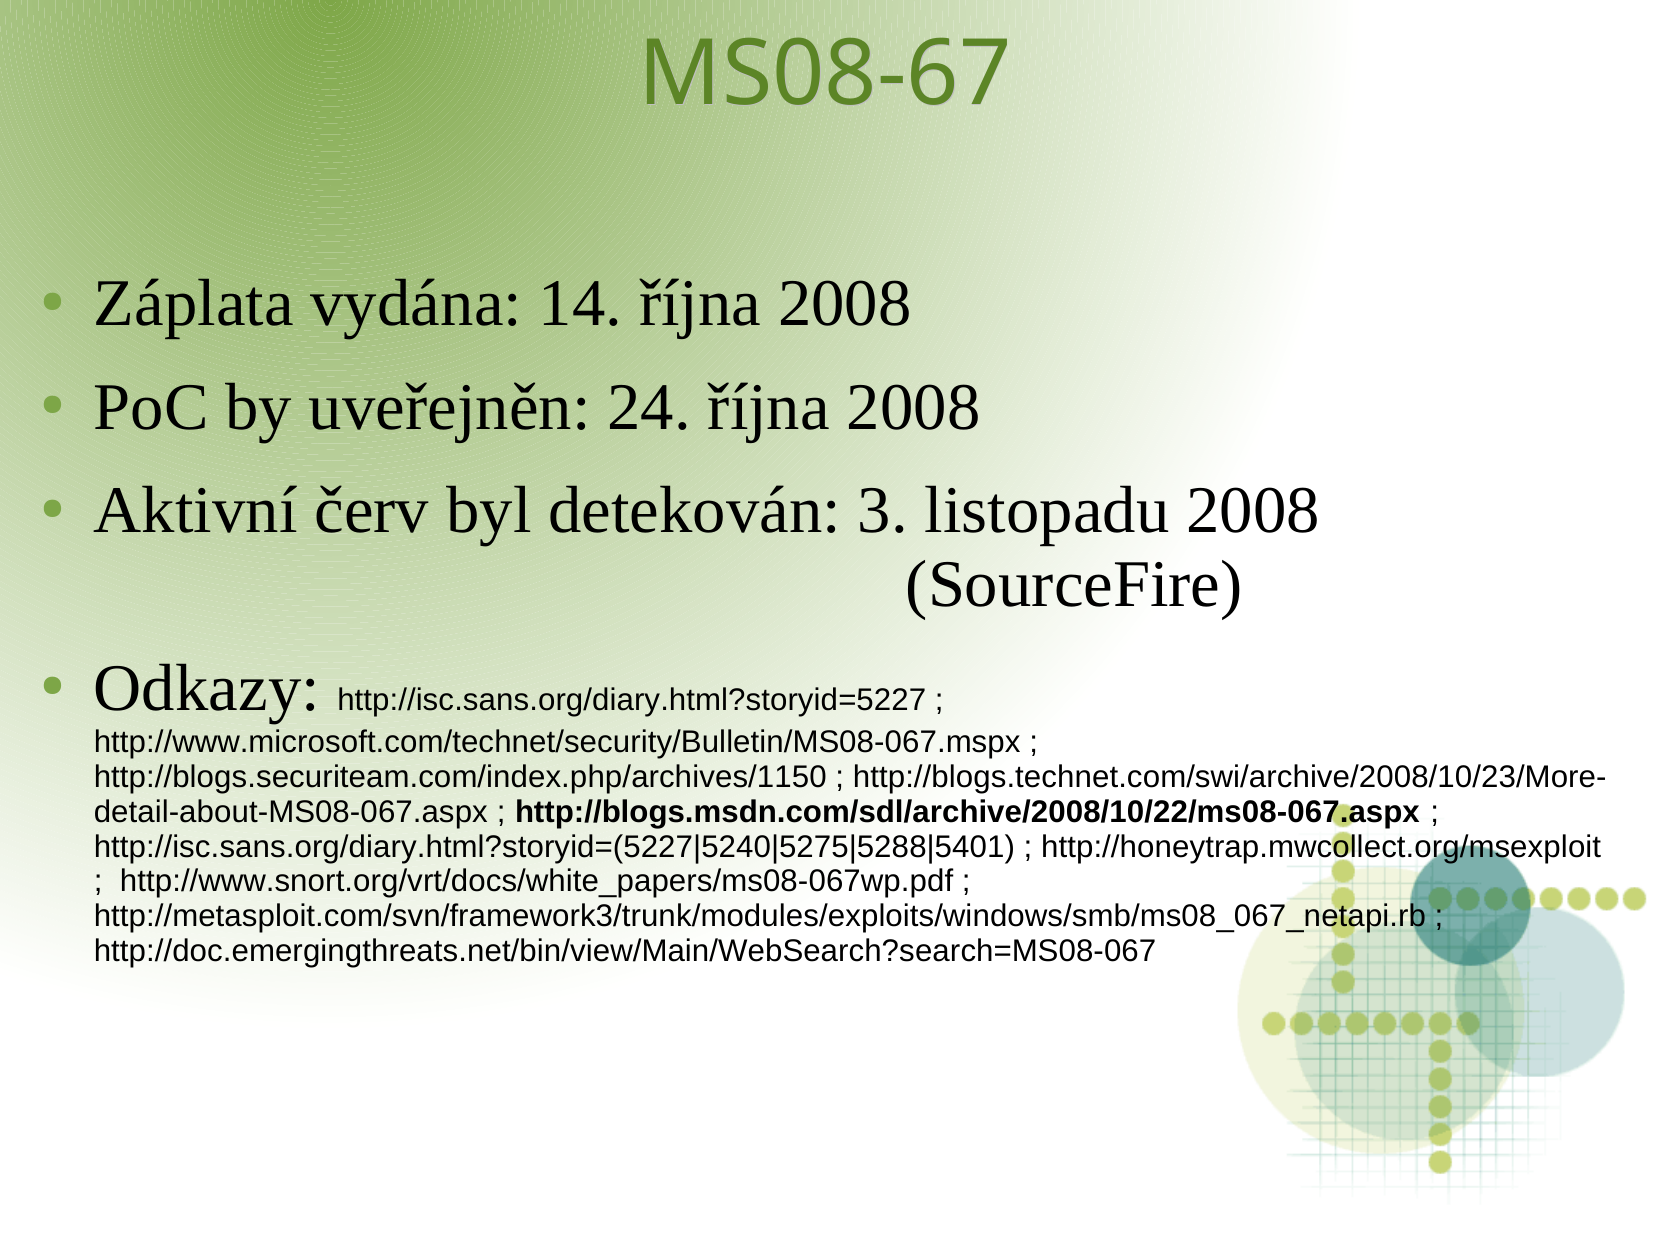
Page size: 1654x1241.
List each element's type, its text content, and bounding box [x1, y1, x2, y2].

title MS08-67 [74, 13, 1577, 125]
picture [1224, 792, 1654, 1211]
list Záplata vydána: 14. října 2008 PoC by uveřejněn: 24. října 2008 Aktivní červ byl detekován: 3. listopadu 2008 (SourceFire) Odkazy: http://isc.sans.org/diary.html?storyid=5227 ; http://www.microsoft.com/technet/security/Bulletin/MS08-067.mspx ; http://blogs.securiteam.com/index.php/archives/1150 ; http://blogs.technet.com/swi/archive/2008/10/23/More-detail-about-MS08-067.aspx ; http://blogs.msdn.com/sdl/archive/2008/10/22/ms08-067.aspx ; http://isc.sans.org/diary.html?storyid=(5227|5240|5275|5288|5401) ; http://honeytrap.mwcollect.org/msexploit ; http://www.snort.org/vrt/docs/white_papers/ms08-067wp.pdf ; http://metasploit.com/svn/framework3/trunk/modules/exploits/windows/smb/ms08_067_netapi.rb ; http://doc.emergingthreats.net/bin/view/Main/WebSearch?search=MS08-067 [22, 266, 1613, 970]
